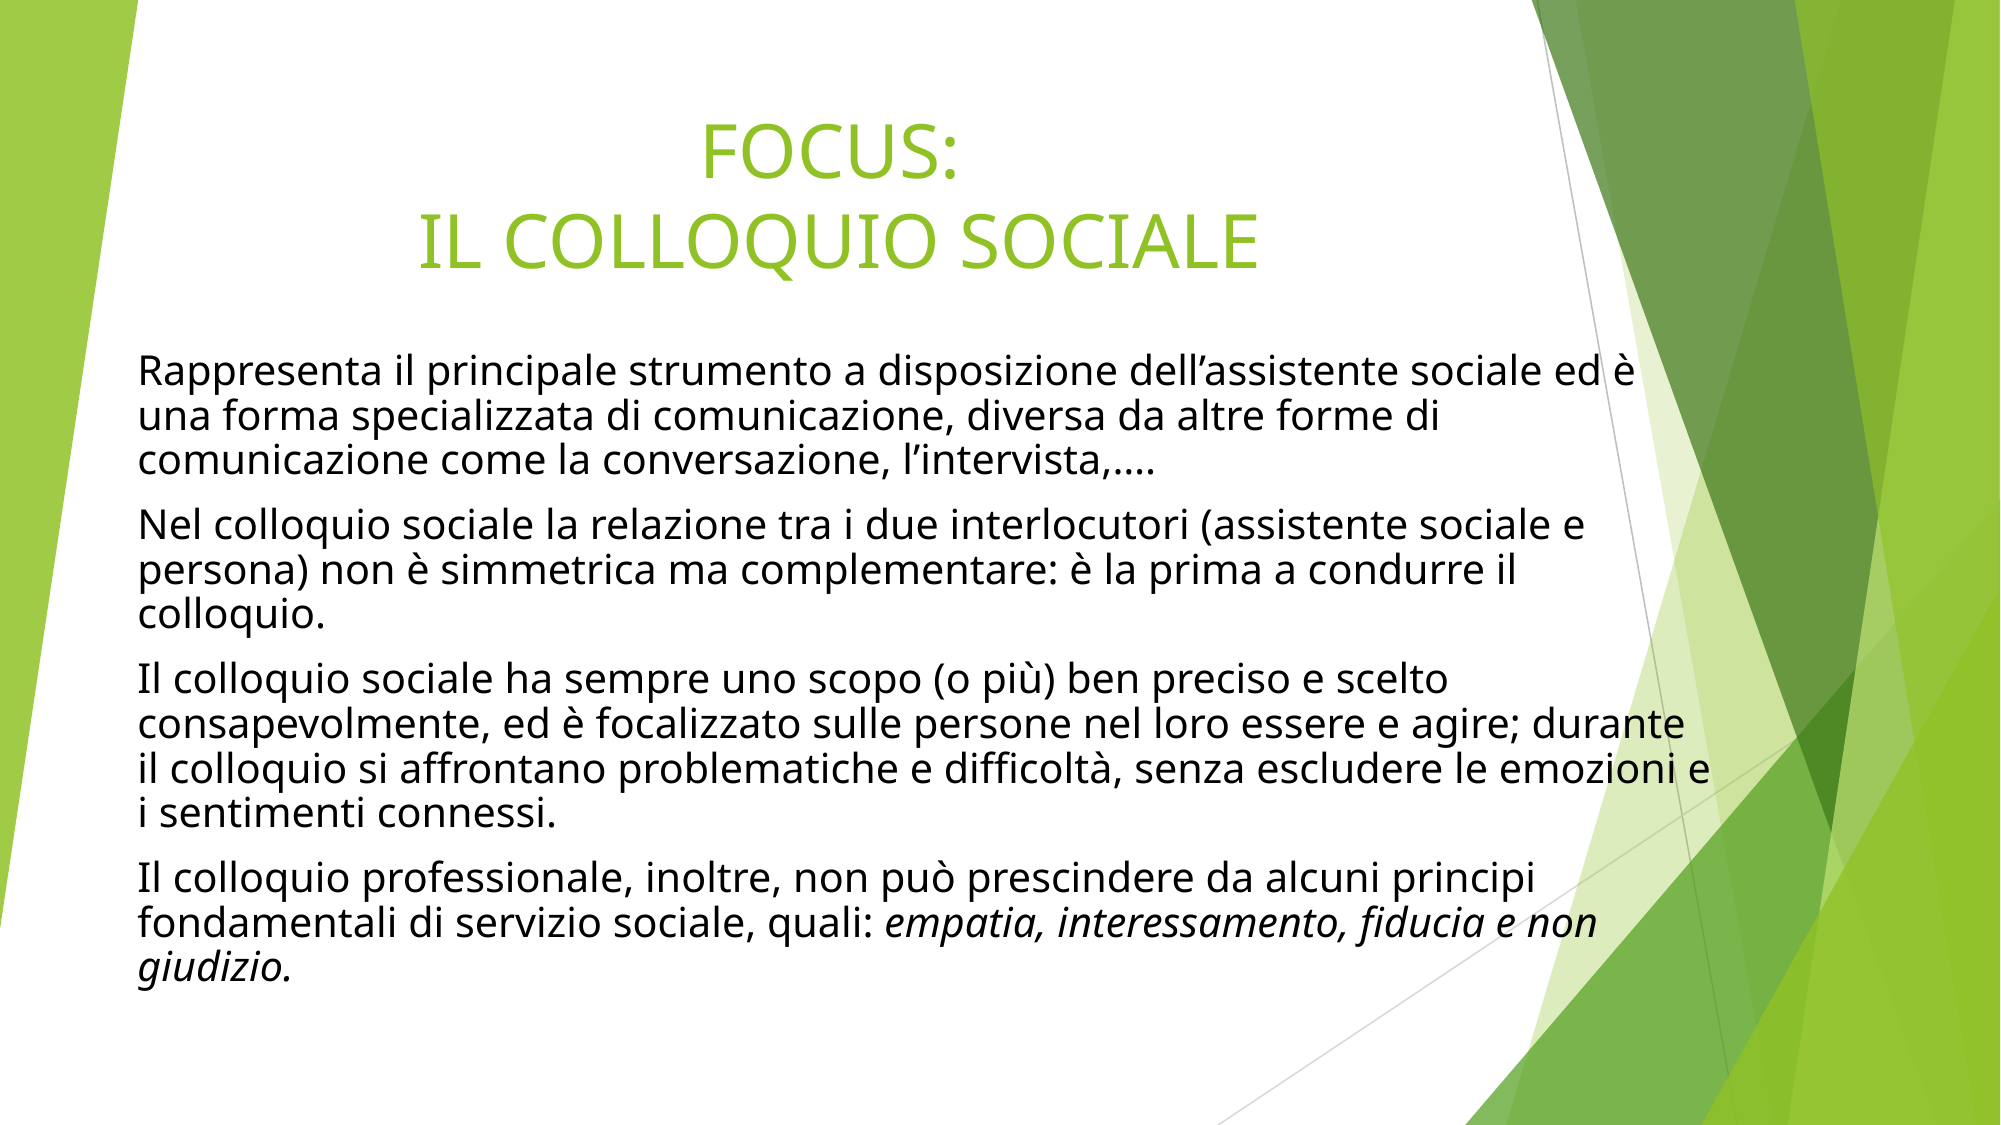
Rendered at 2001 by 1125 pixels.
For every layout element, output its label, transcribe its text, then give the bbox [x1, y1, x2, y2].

subtitle Rappresenta il principale strumento a disposizione dell’assistente sociale ed è una forma specializzata di comunicazione, diversa da altre forme di comunicazione come la conversazione, l’intervista,…. Nel colloquio sociale la relazione tra i due interlocutori (assistente sociale e persona) non è simmetrica ma complementare: è la prima a condurre il colloquio. Il colloquio sociale ha sempre uno scopo (o più) ben preciso e scelto consapevolmente, ed è focalizzato sulle persone nel loro essere e agire; durante il colloquio si affrontano problematiche e difficoltà, senza escludere le emozioni e i sentimenti connessi. Il colloquio professionale, inoltre, non può prescindere da alcuni principi fondamentali di servizio sociale, quali: empatia, interessamento, fiducia e non giudizio. [122, 342, 1730, 999]
title FOCUS: IL COLLOQUIO SOCIALE [0, 93, 1691, 292]
